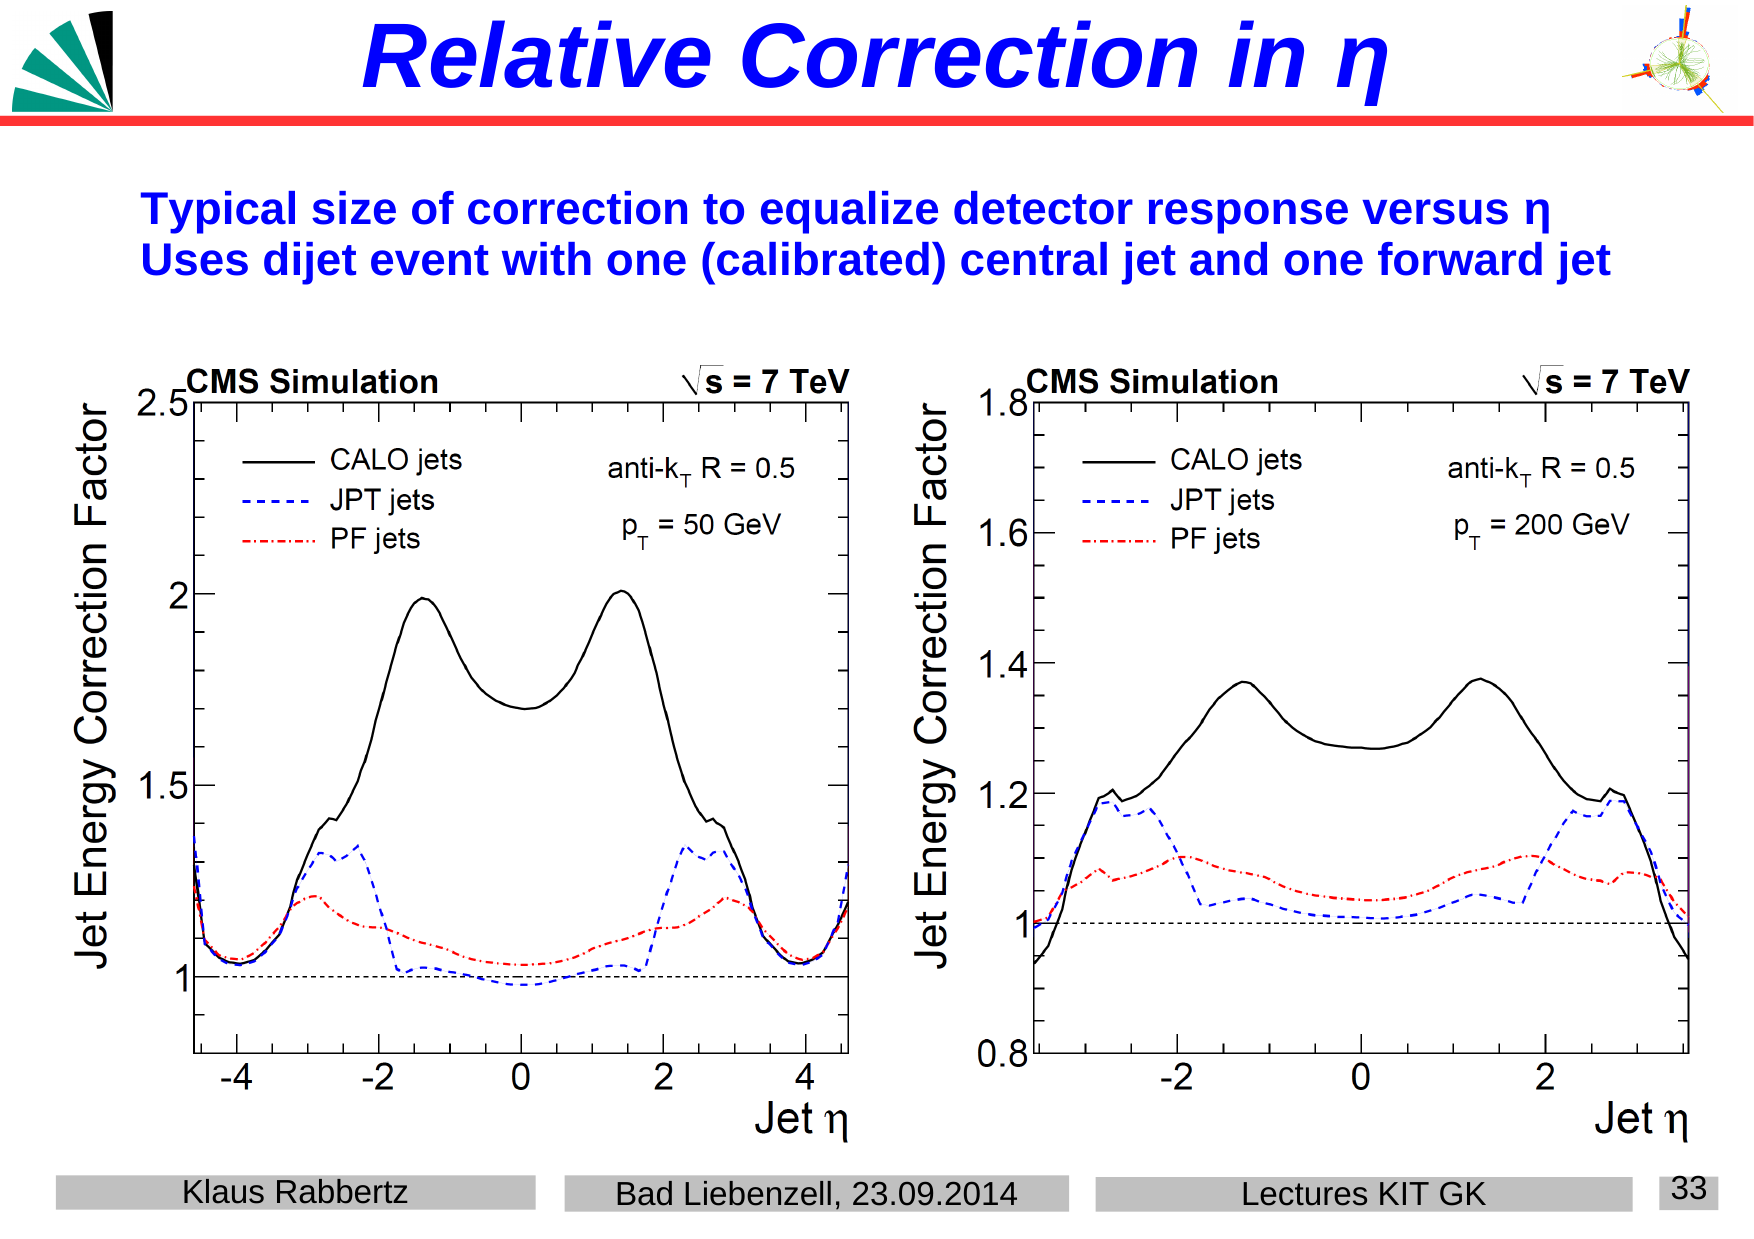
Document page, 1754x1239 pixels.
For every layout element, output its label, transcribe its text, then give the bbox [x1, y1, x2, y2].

picture [1622, 5, 1738, 113]
picture [12, 11, 113, 113]
picture [47, 349, 1722, 1164]
text_box Typical size of correction to equalize detector response versus η Uses dijet event with one (calibrated) central jet and one forward jet [128, 176, 1625, 292]
title Relative Correction in η [153, 0, 1600, 113]
